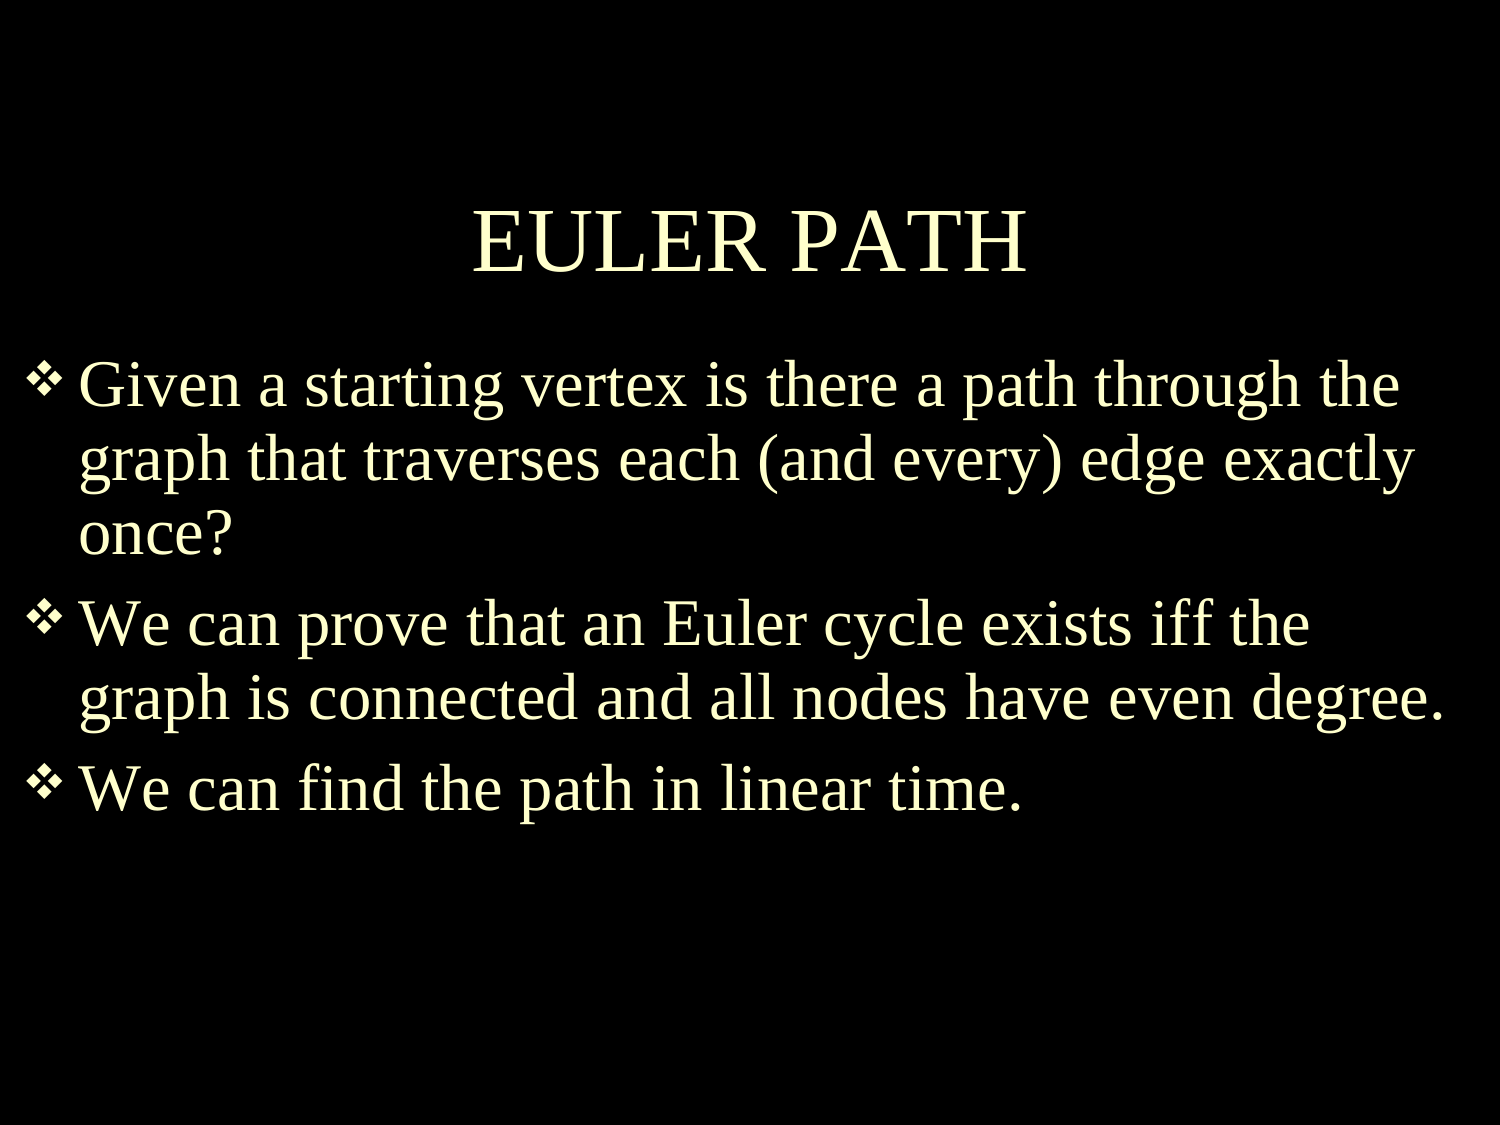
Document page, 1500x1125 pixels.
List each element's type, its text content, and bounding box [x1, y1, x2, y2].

list Given a starting vertex is there a path through the graph that traverses each (and every) edge exactly once? We can prove that an Euler cycle exists iff the graph is connected and all nodes have even degree. We can find the path in linear time. [22, 347, 1482, 1075]
title EULER PATH [22, 153, 1480, 329]
